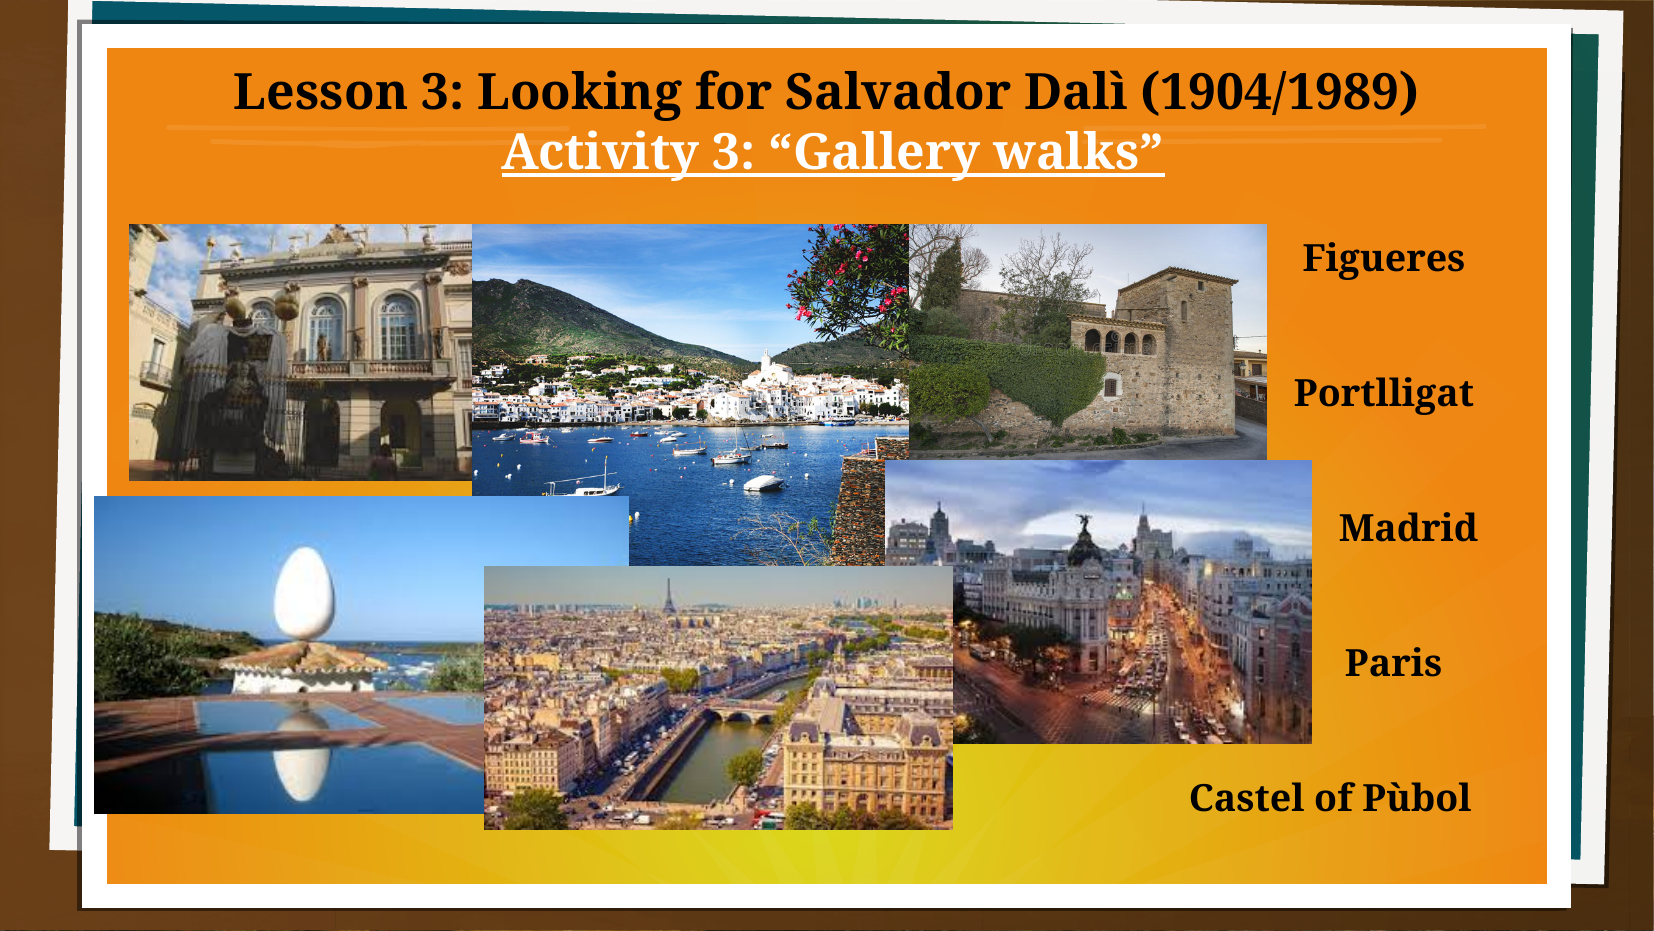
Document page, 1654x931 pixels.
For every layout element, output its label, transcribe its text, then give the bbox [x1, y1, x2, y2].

text_box Figueres Portlligat Madrid Paris Castel of Pùbol [533, 103, 1654, 861]
picture [94, 224, 533, 830]
text_box Lesson 3: Looking for Salvador Dalì (1904/1989) Activity 3: “Gallery walks” [153, 59, 1501, 224]
